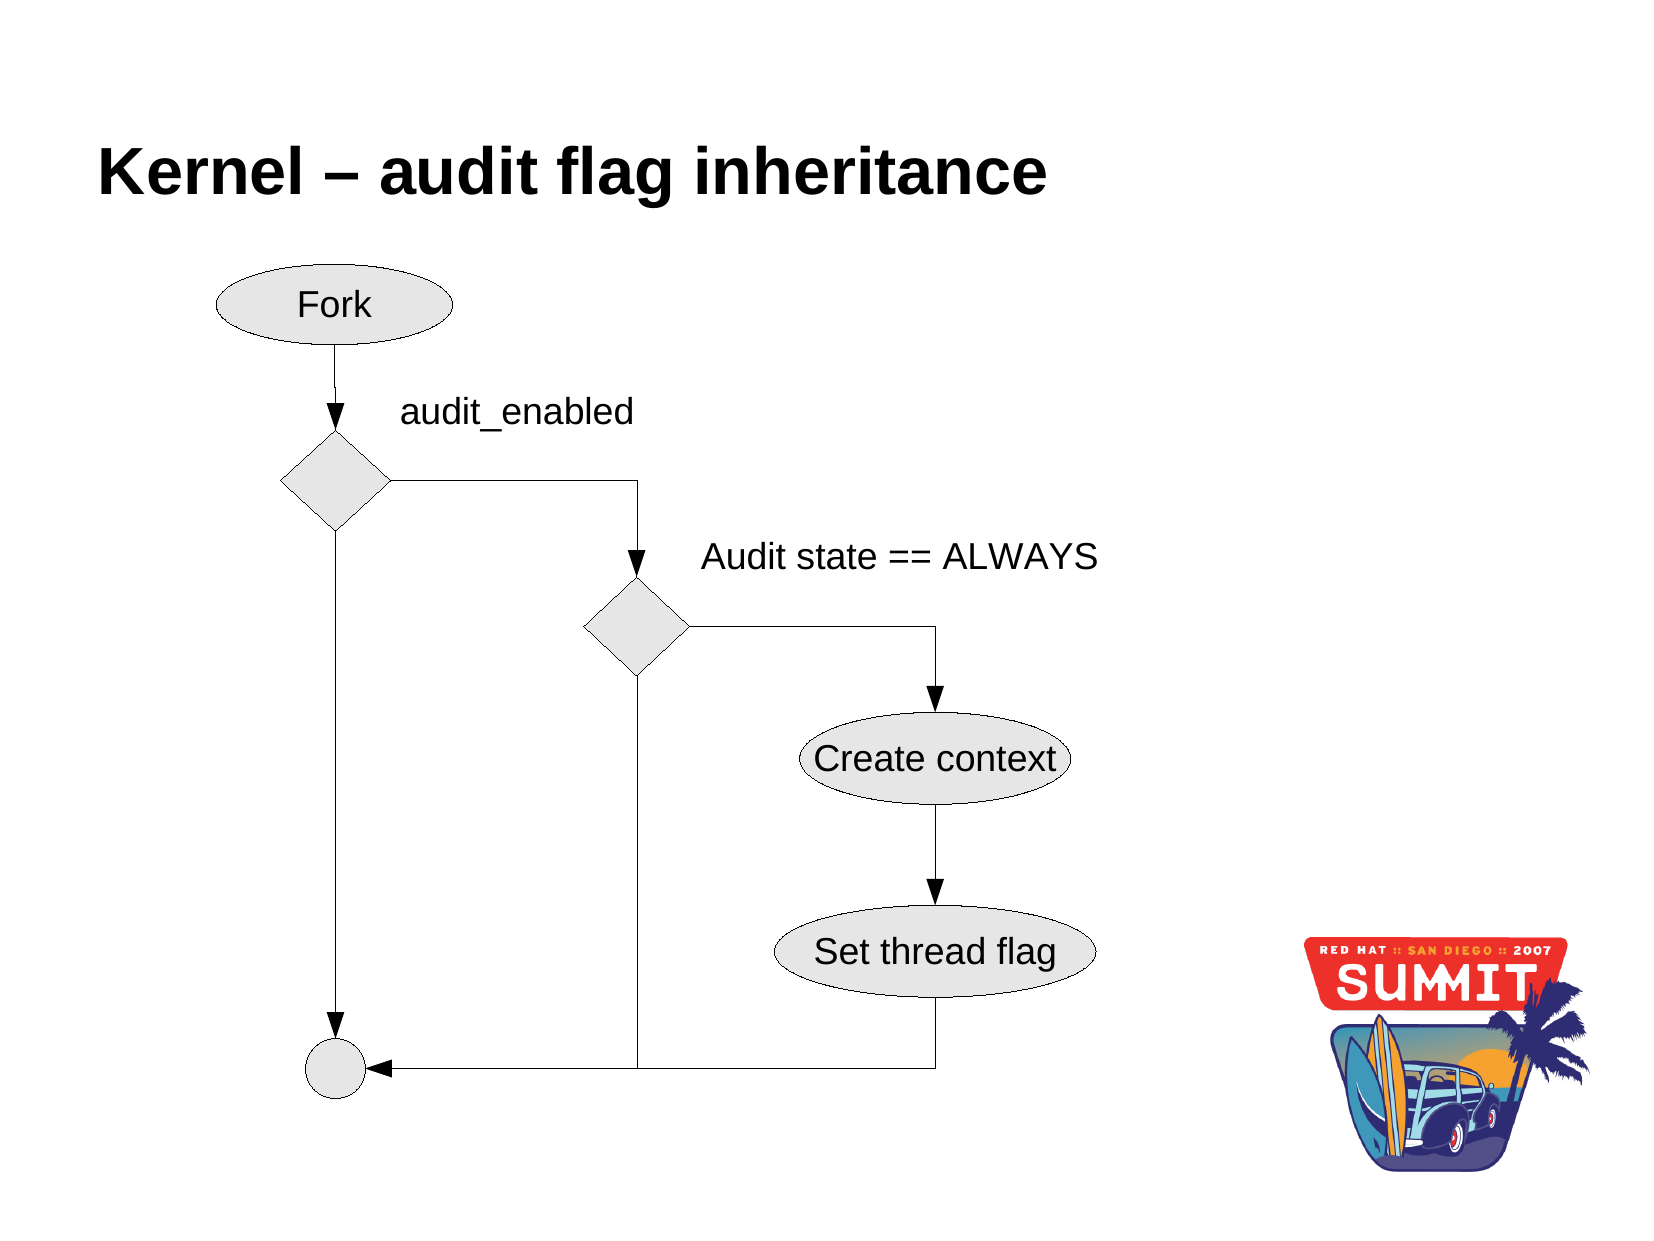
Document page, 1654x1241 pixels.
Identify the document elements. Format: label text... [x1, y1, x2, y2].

text_box Set thread flag [774, 905, 1097, 998]
text_box [583, 577, 690, 676]
text_box [280, 430, 391, 531]
text_box [305, 1038, 366, 1099]
picture [1304, 937, 1590, 1172]
text_box Fork [216, 264, 453, 345]
text_box Create context [799, 712, 1071, 805]
title Kernel – audit flag inheritance [97, 115, 1504, 227]
text_box audit_enabled [399, 390, 651, 447]
text_box Audit state == ALWAYS [700, 535, 1126, 592]
